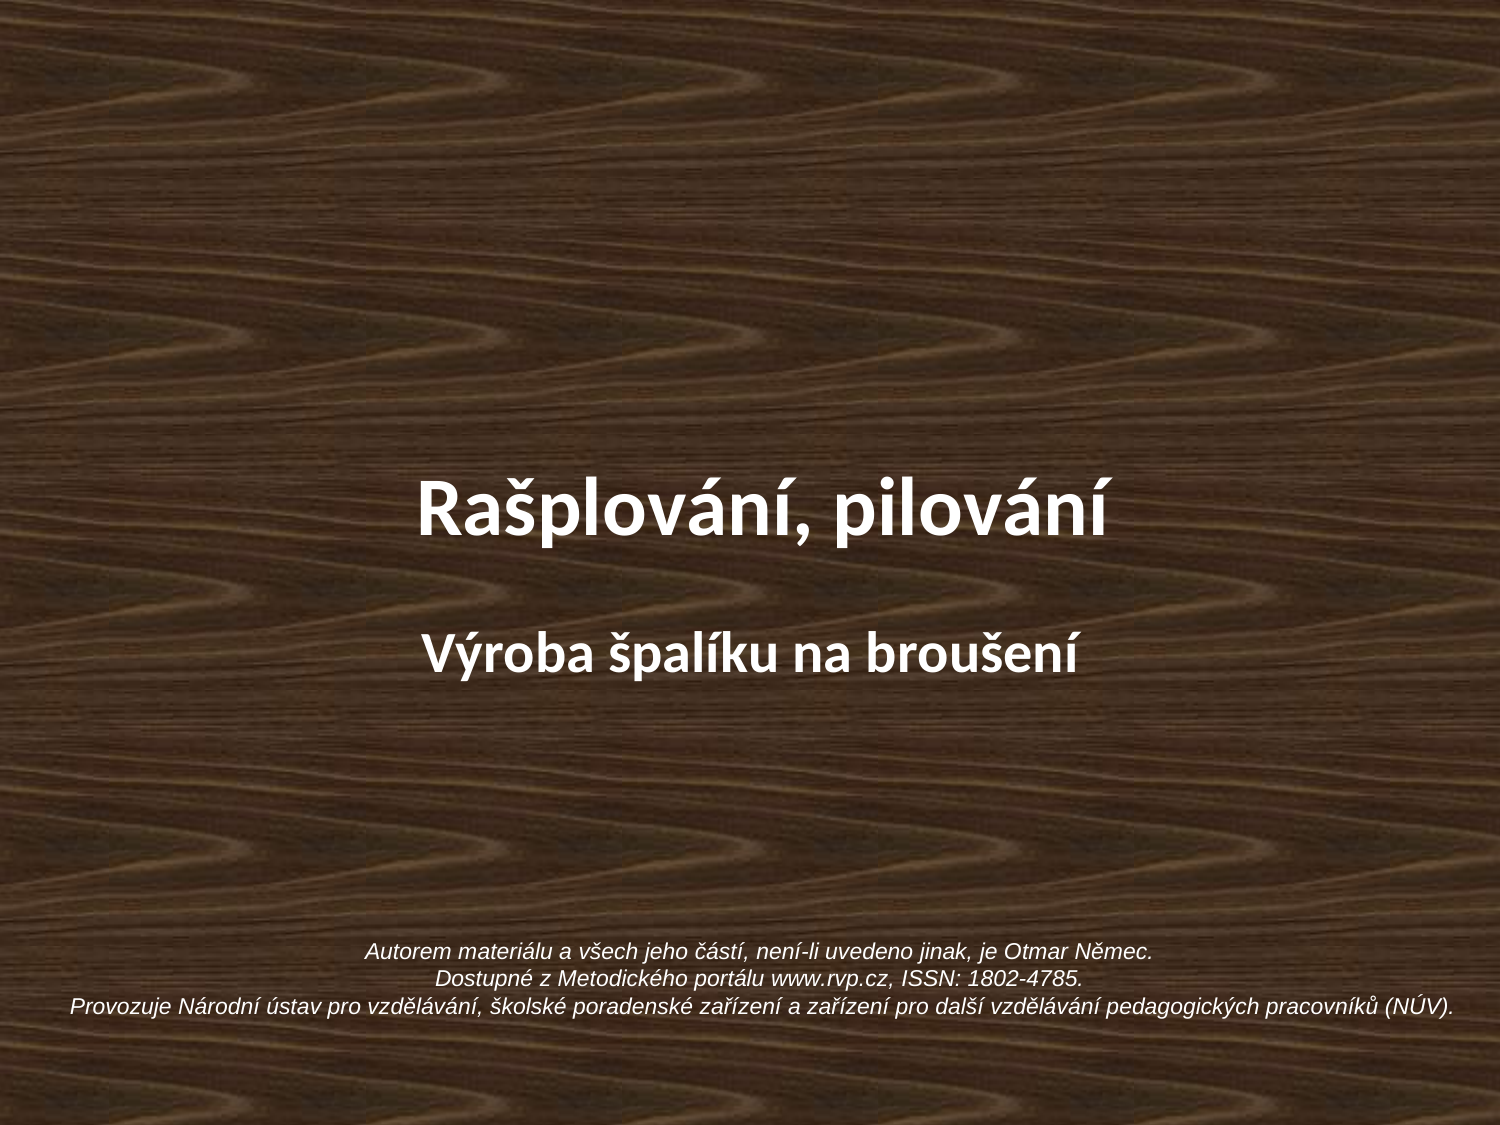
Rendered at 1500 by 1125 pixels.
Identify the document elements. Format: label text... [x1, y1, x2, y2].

text_box Výroba špalíku na broušení [406, 606, 1094, 692]
text_box Rašplování, pilování [401, 444, 1125, 560]
text_box Autorem materiálu a všech jeho částí, není-li uvedeno jinak, je Otmar Němec. Dostupné z Metodického portálu www.rvp.cz, ISSN: 1802-4785. Provozuje Národní ústav pro vzdělávání, školské poradenské zařízení a zařízení pro další vzdělávání pedagogických pracovníků (NÚV). [42, 928, 1484, 1027]
picture [0, 0, 1500, 1125]
